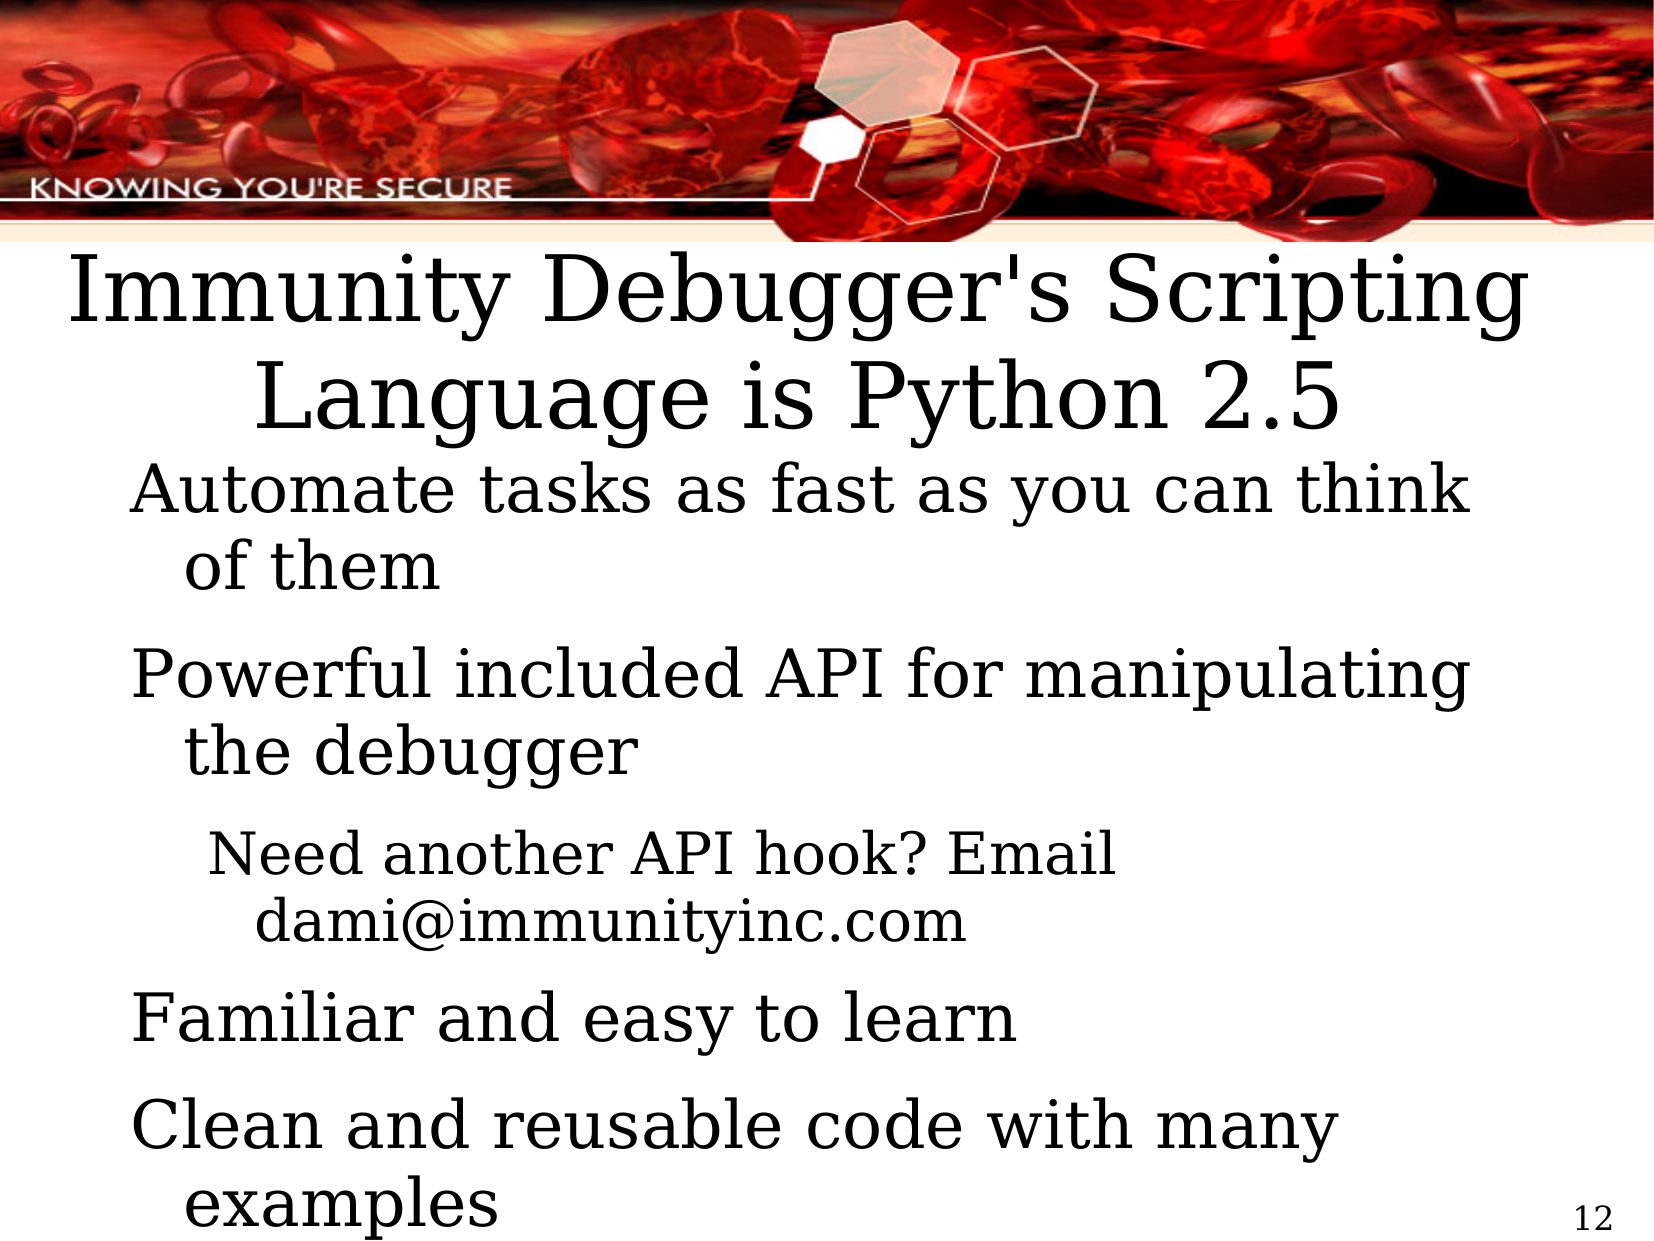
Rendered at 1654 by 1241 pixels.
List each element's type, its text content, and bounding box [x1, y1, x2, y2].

picture [0, 0, 1654, 242]
title Immunity Debugger's Scripting Language is Python 2.5 [37, 235, 1563, 451]
list Automate tasks as fast as you can think of them Powerful included API for manipulating the debugger Need another API hook? Email dami@immunityinc.com Familiar and easy to learn Clean and reusable code with many examples [112, 450, 1525, 1241]
